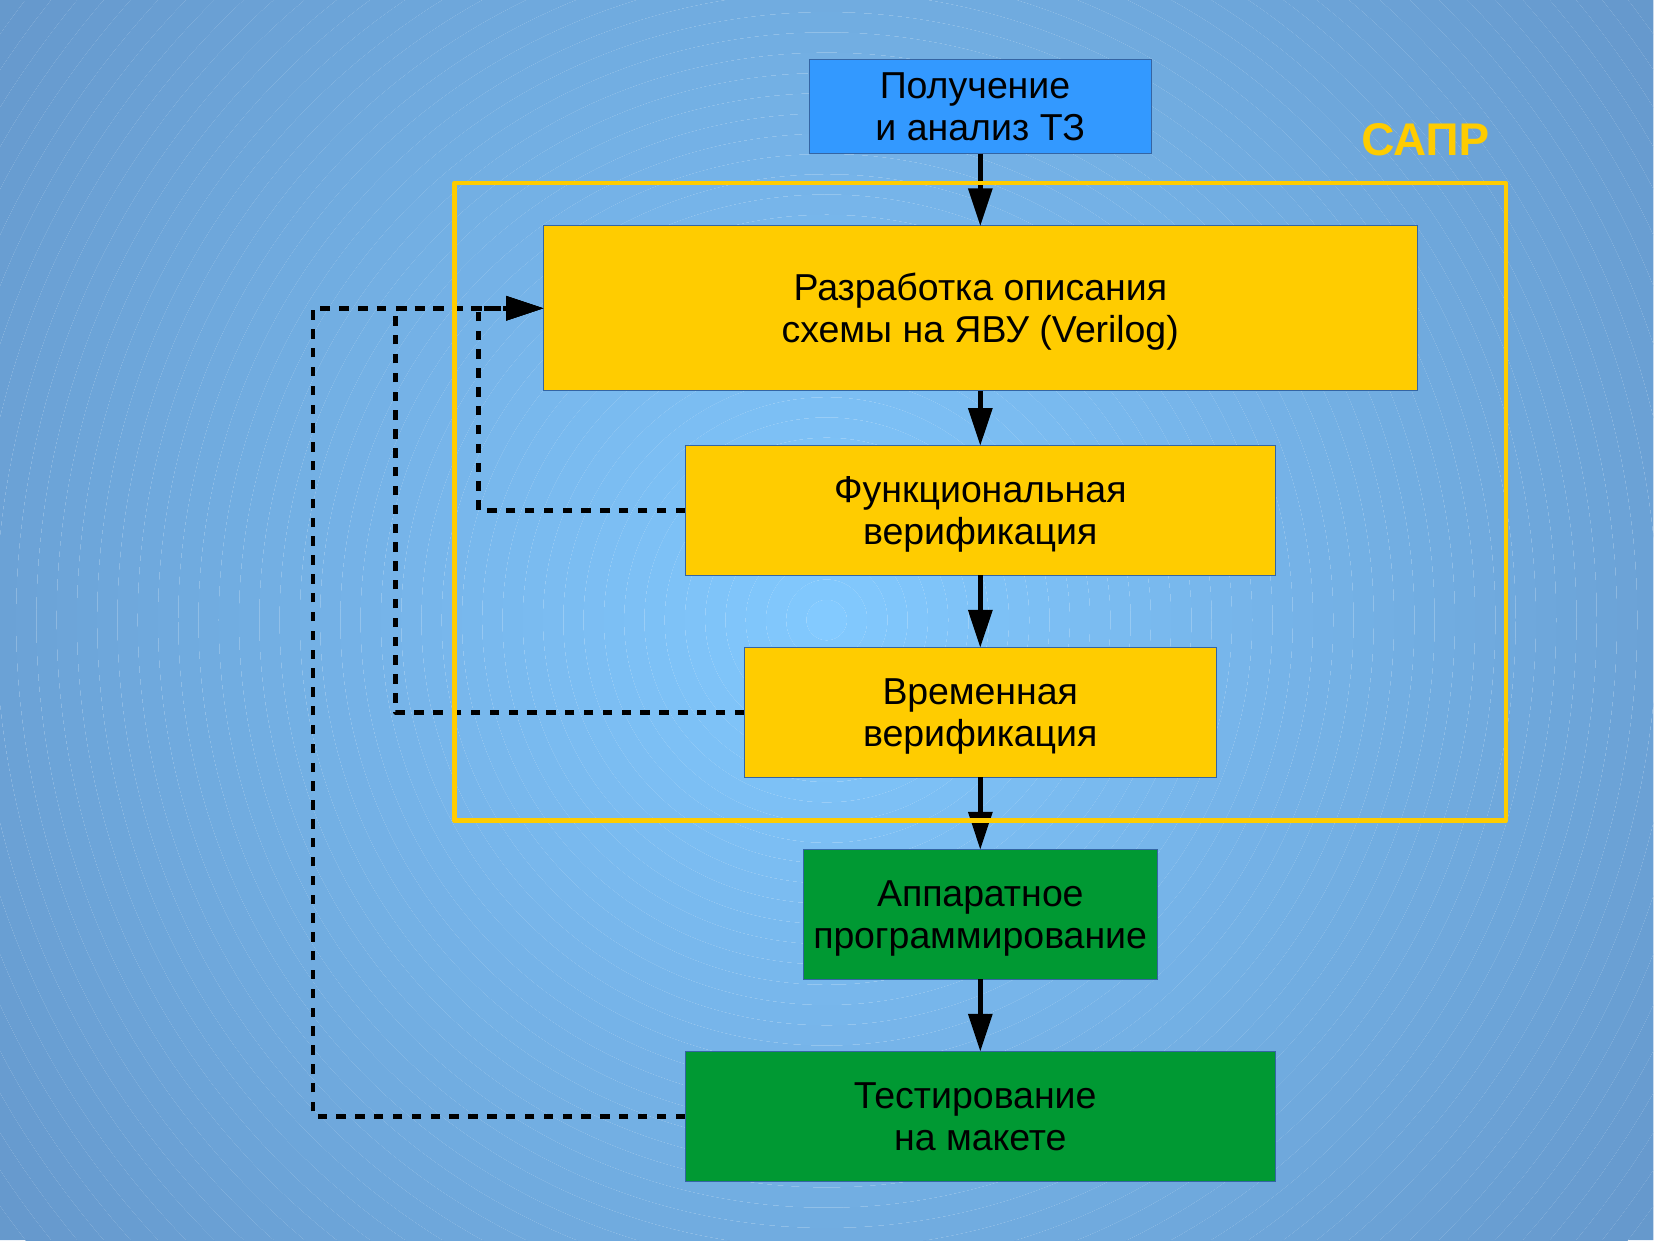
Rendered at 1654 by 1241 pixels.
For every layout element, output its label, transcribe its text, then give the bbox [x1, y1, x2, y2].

text_box Получение и анализ ТЗ [809, 59, 1152, 154]
text_box Временная верификация [744, 647, 1217, 778]
text_box САПР [1346, 106, 1505, 173]
text_box Разработка описания схемы на ЯВУ (Verilog) [543, 225, 1418, 391]
text_box Функциональная верификация [685, 445, 1276, 576]
text_box Тестирование на макете [685, 1051, 1276, 1182]
text_box Аппаратное программирование [803, 849, 1158, 980]
